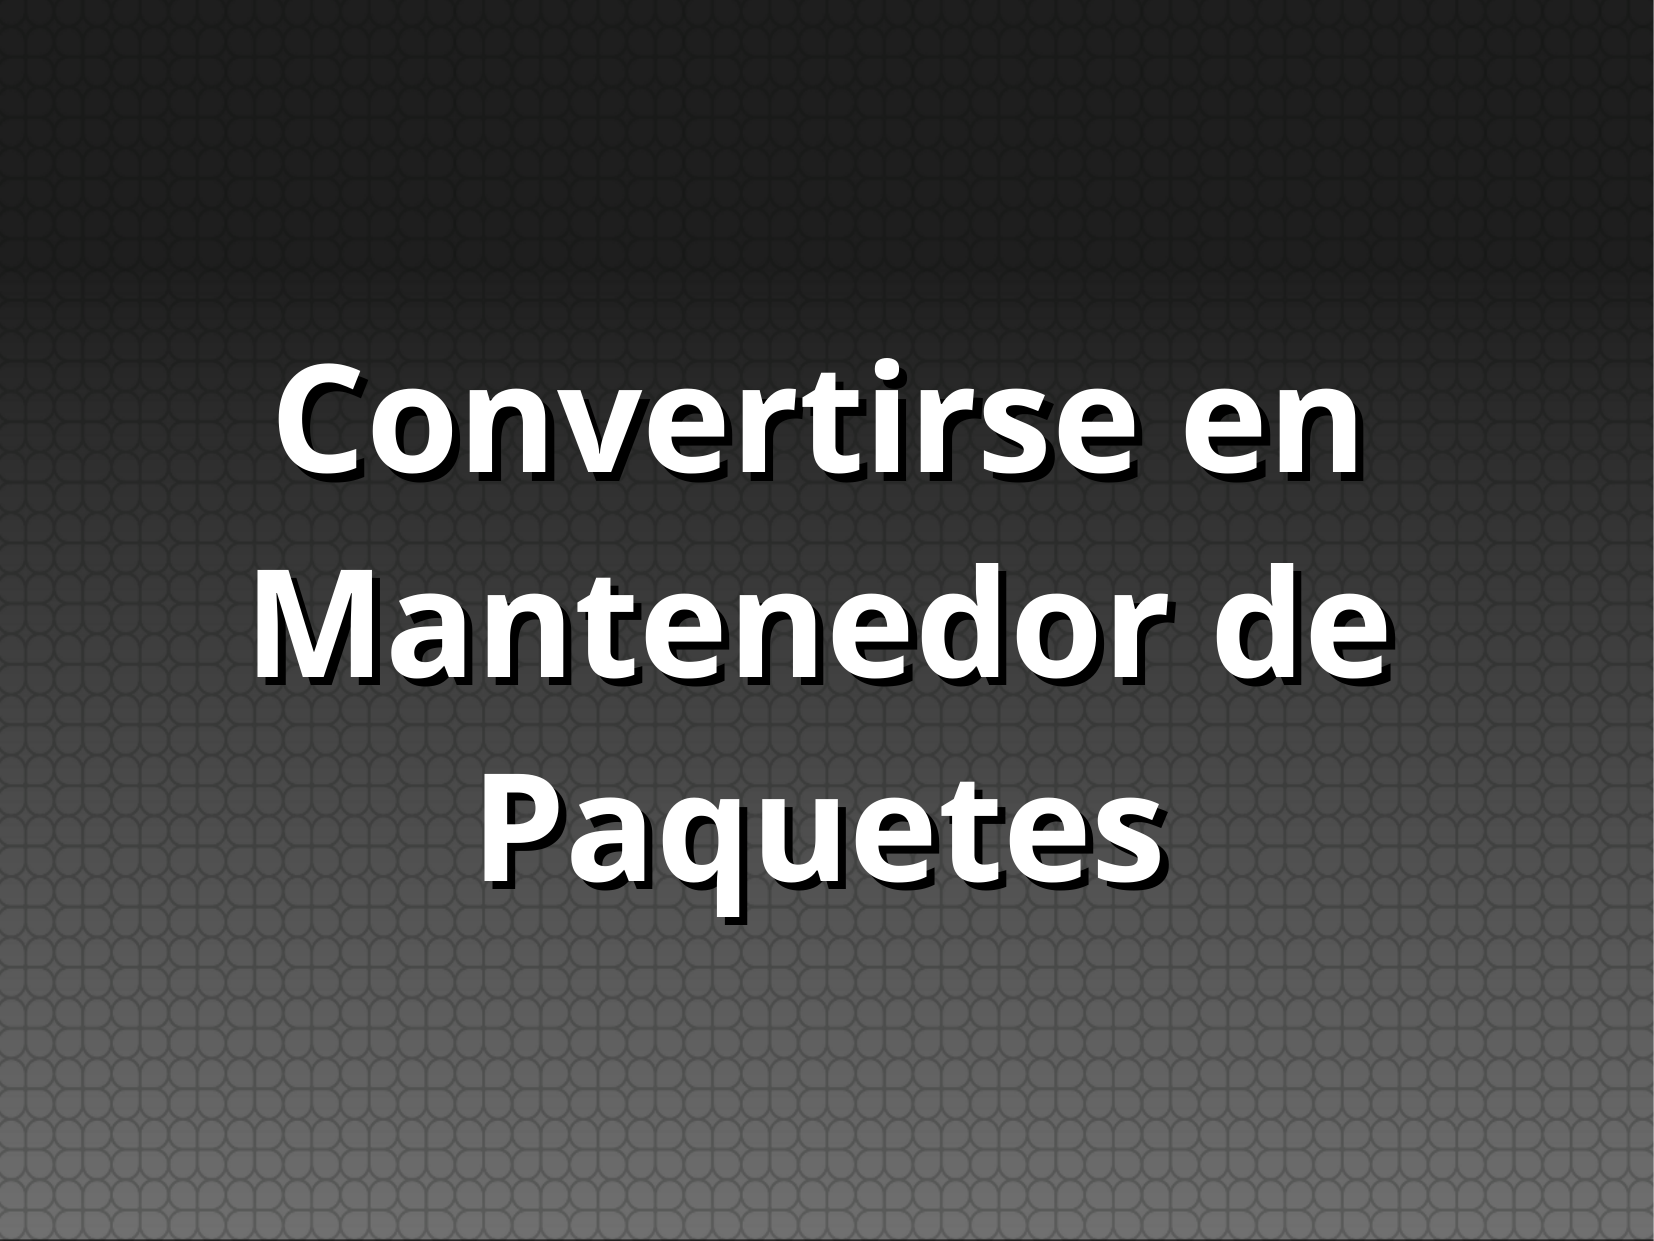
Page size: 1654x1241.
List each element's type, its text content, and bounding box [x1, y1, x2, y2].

title Convertirse en Mantenedor de Paquetes [75, 367, 1564, 871]
picture [0, 0, 1654, 1241]
